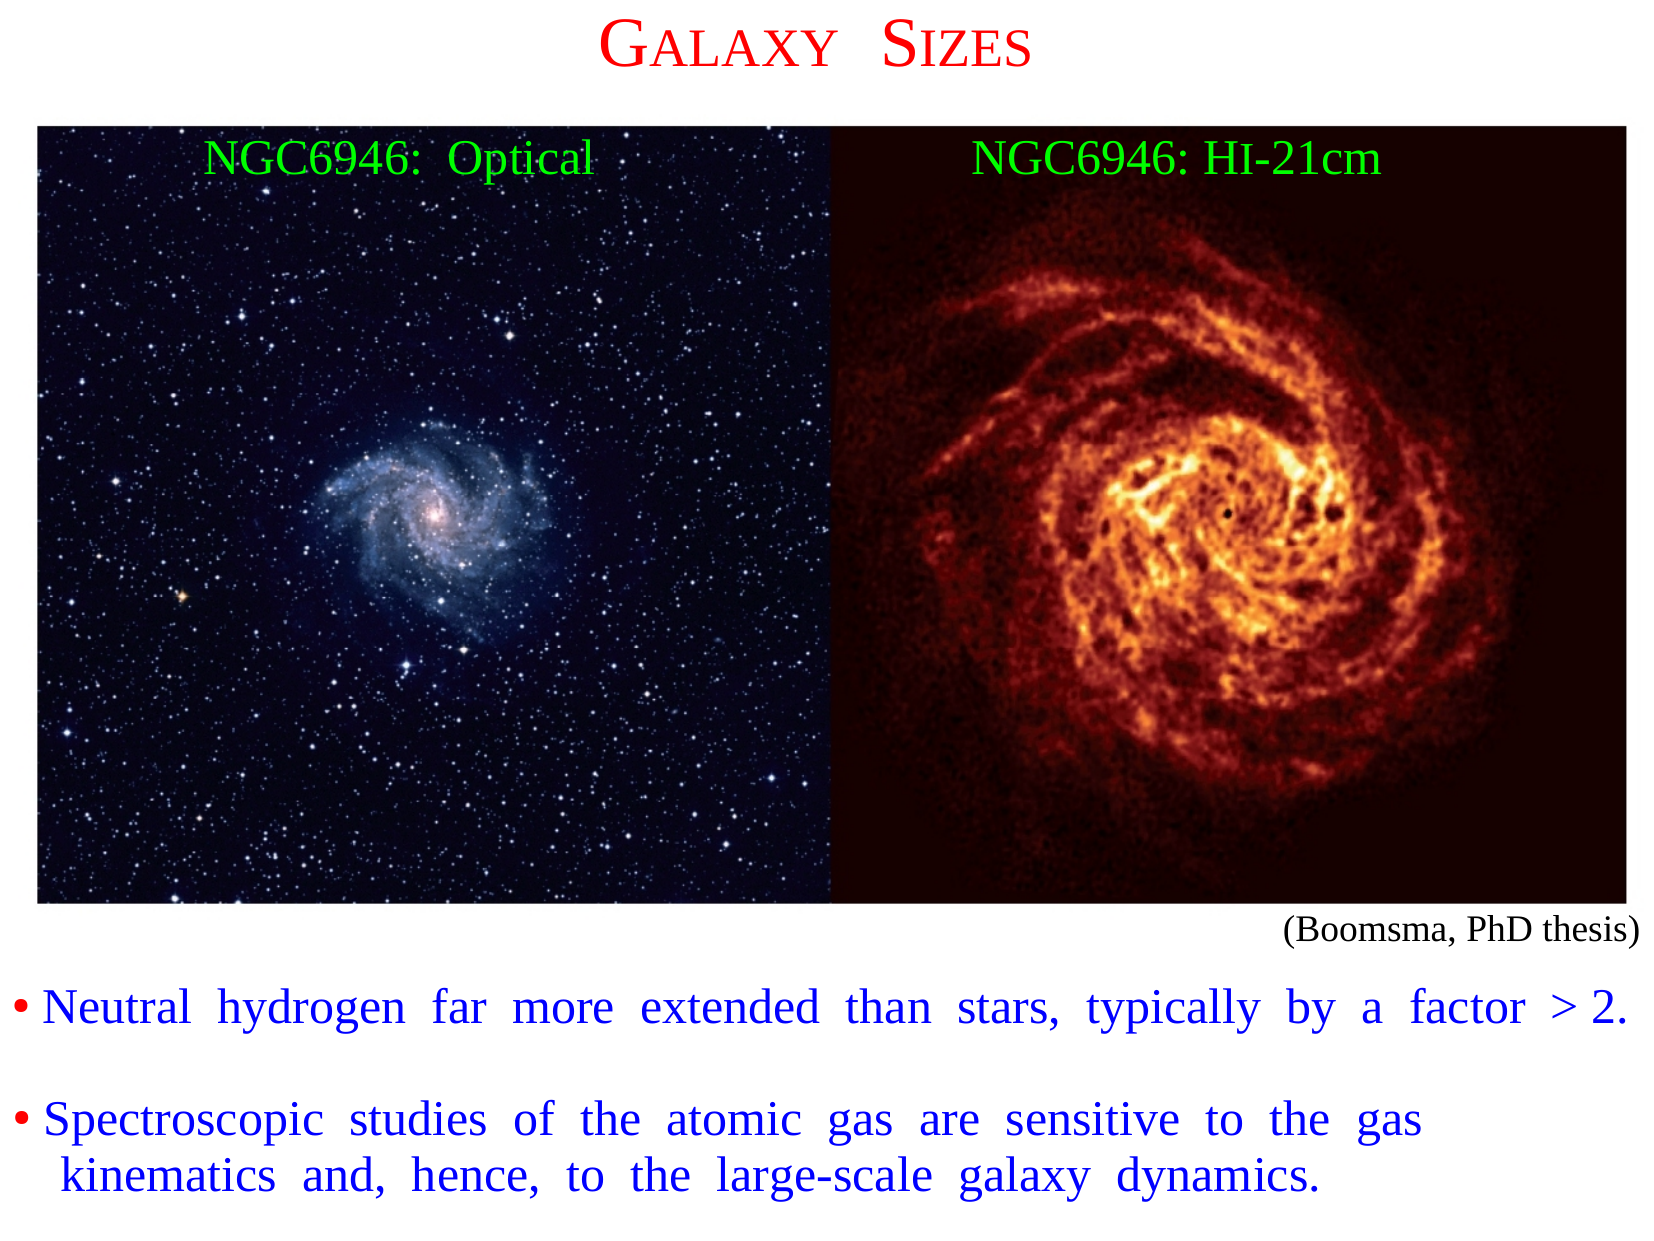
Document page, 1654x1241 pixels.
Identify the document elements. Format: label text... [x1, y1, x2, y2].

text_box (Boomsma, PhD thesis) [1282, 908, 1653, 976]
text_box NGC6946: HI-21cm [971, 130, 1459, 202]
text_box NGC6946: Optical [203, 130, 692, 202]
text_box Neutral hydrogen far more extended than stars, typically by a factor > 2. [12, 979, 1636, 1041]
text_box Spectroscopic studies of the atomic gas are sensitive to the gas kinematics and, hence, to the large-scale galaxy dynamics. [12, 1091, 1552, 1223]
text_box GALAXY SIZES [584, 3, 1251, 74]
picture [0, 74, 1652, 929]
